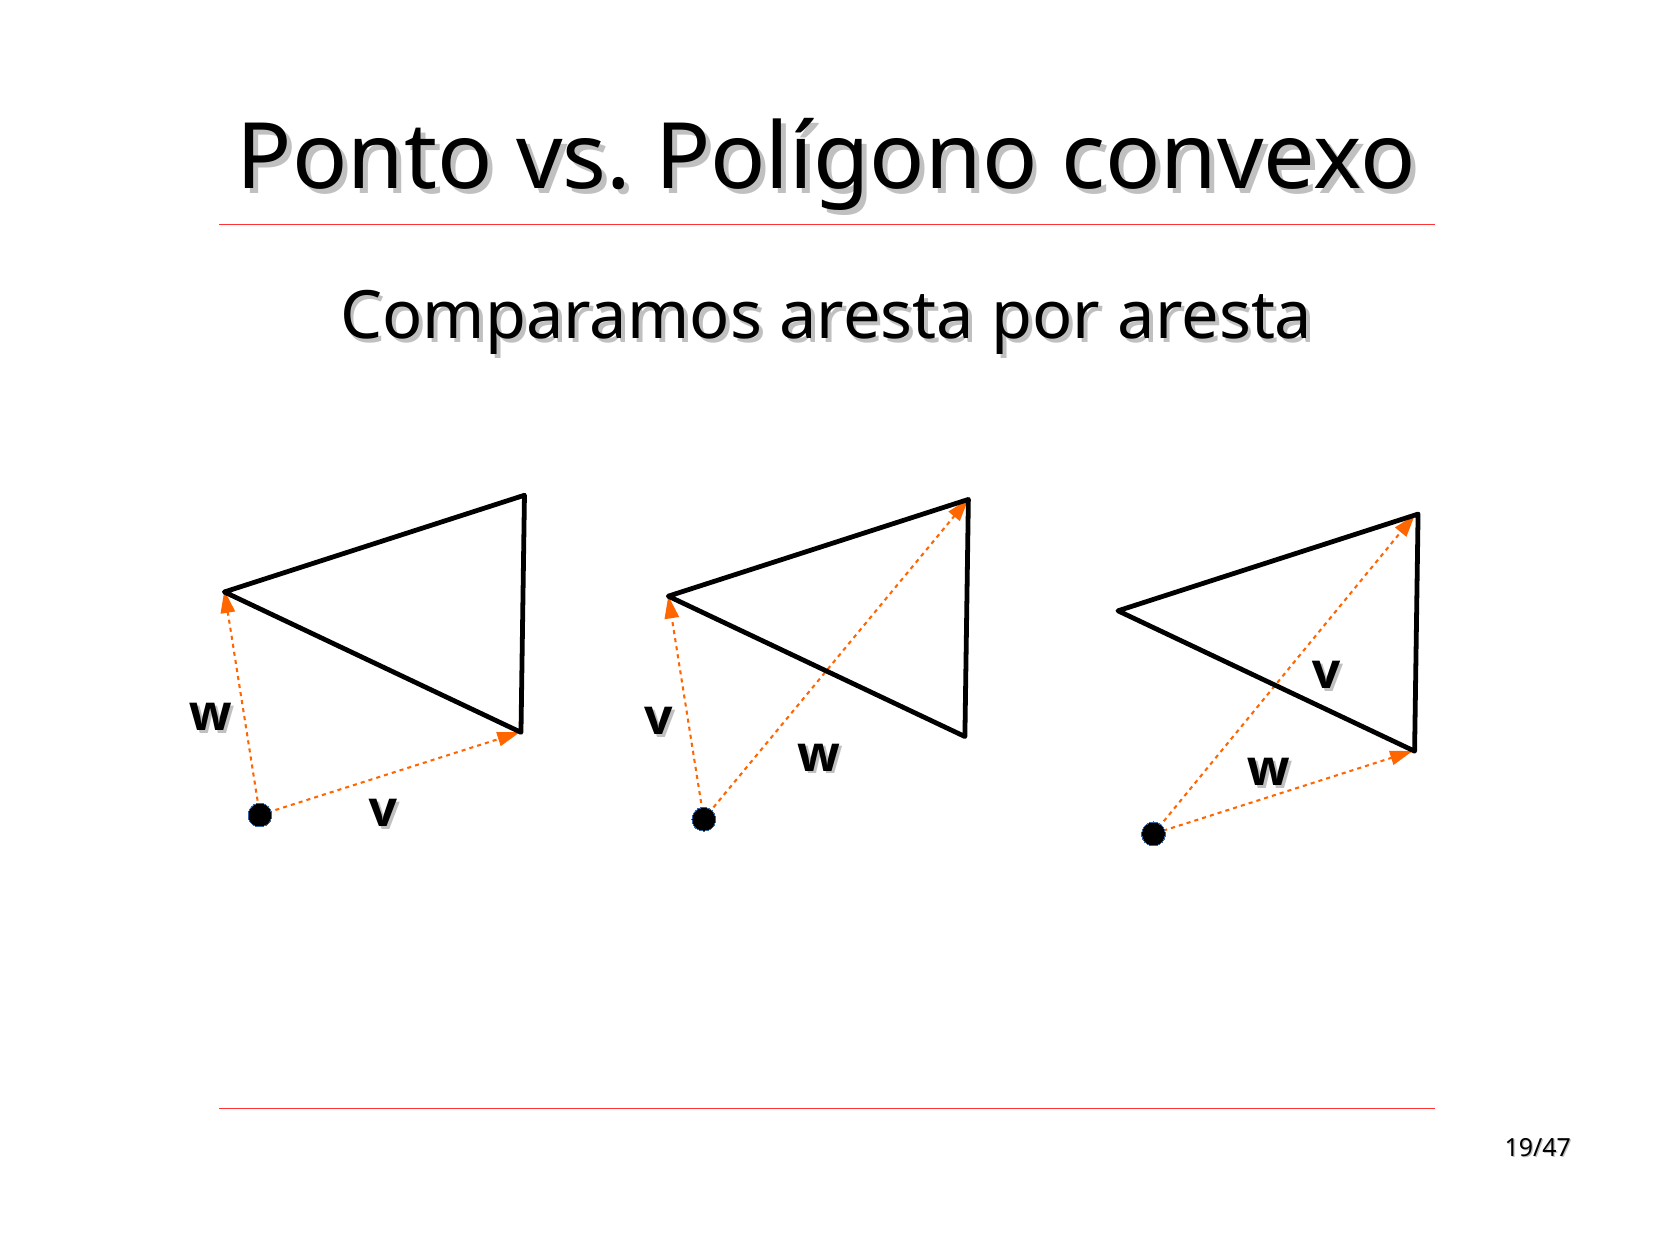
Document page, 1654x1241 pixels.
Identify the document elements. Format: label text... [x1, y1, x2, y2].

text_box v [1297, 627, 1352, 707]
text_box P [248, 803, 272, 827]
text_box w [782, 710, 850, 790]
text_box v [353, 765, 409, 845]
title Ponto vs. Polígono convexo [82, 49, 1571, 257]
text_box P [691, 807, 716, 832]
text_box P [1141, 821, 1166, 846]
text_box w [174, 669, 242, 749]
text_box v [629, 673, 684, 753]
text_box Comparamos aresta por aresta [302, 259, 1351, 361]
text_box w [1232, 724, 1300, 804]
